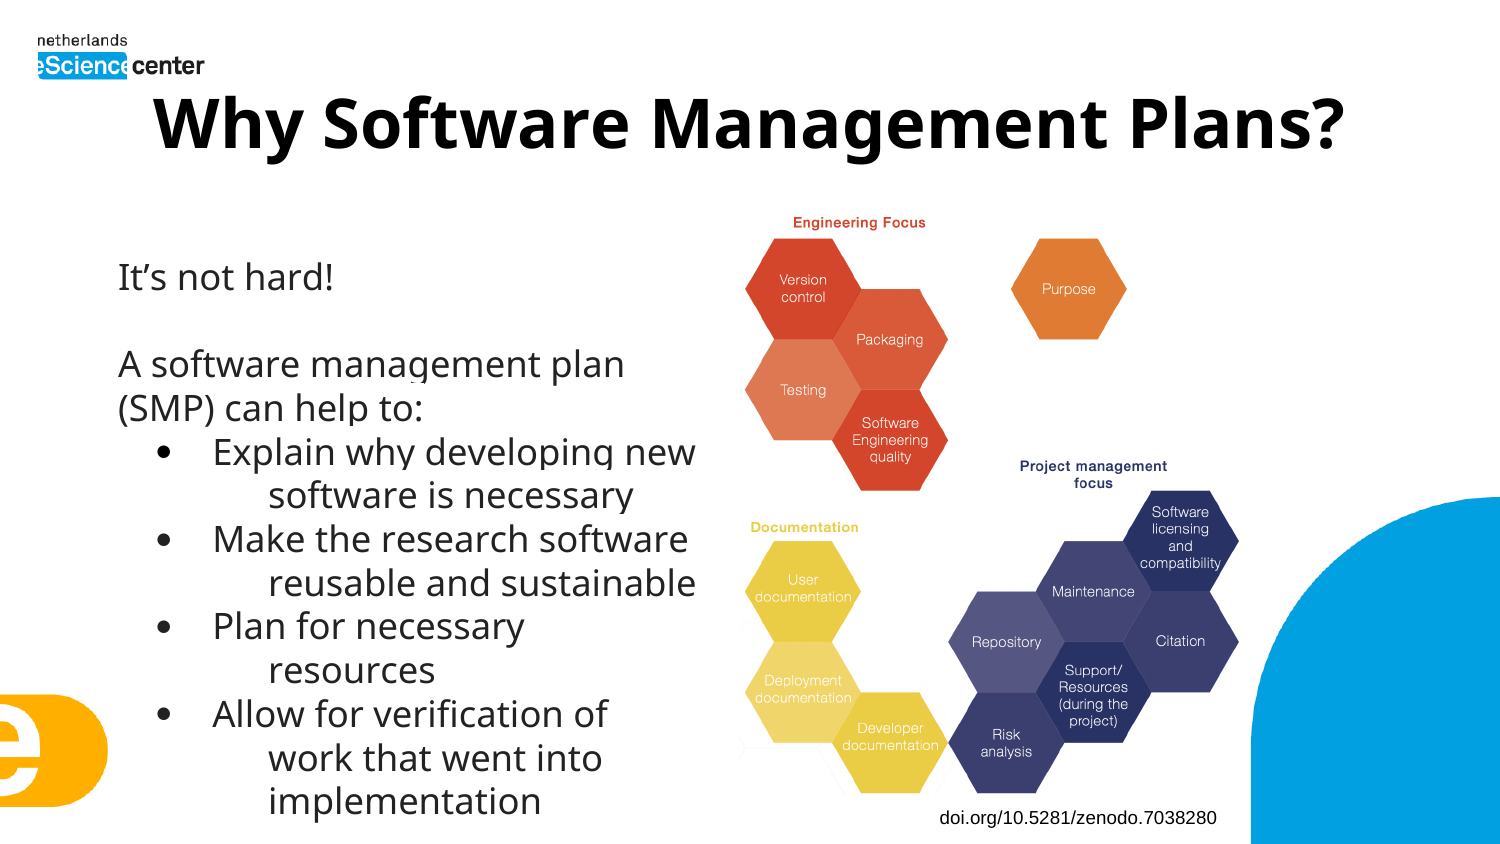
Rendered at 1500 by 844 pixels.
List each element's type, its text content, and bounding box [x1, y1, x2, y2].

title Why Software Management Plans? [103, 44, 1397, 209]
text_box doi.org/10.5281/zenodo.7038280 [924, 790, 1242, 844]
picture [739, 207, 1242, 797]
text_box It’s not hard! A software management plan (SMP) can help to: Explain why developing new software is necessary Make the research software reusable and sustainable Plan for necessary resources Allow for verification of work that went into implementation [103, 238, 714, 756]
